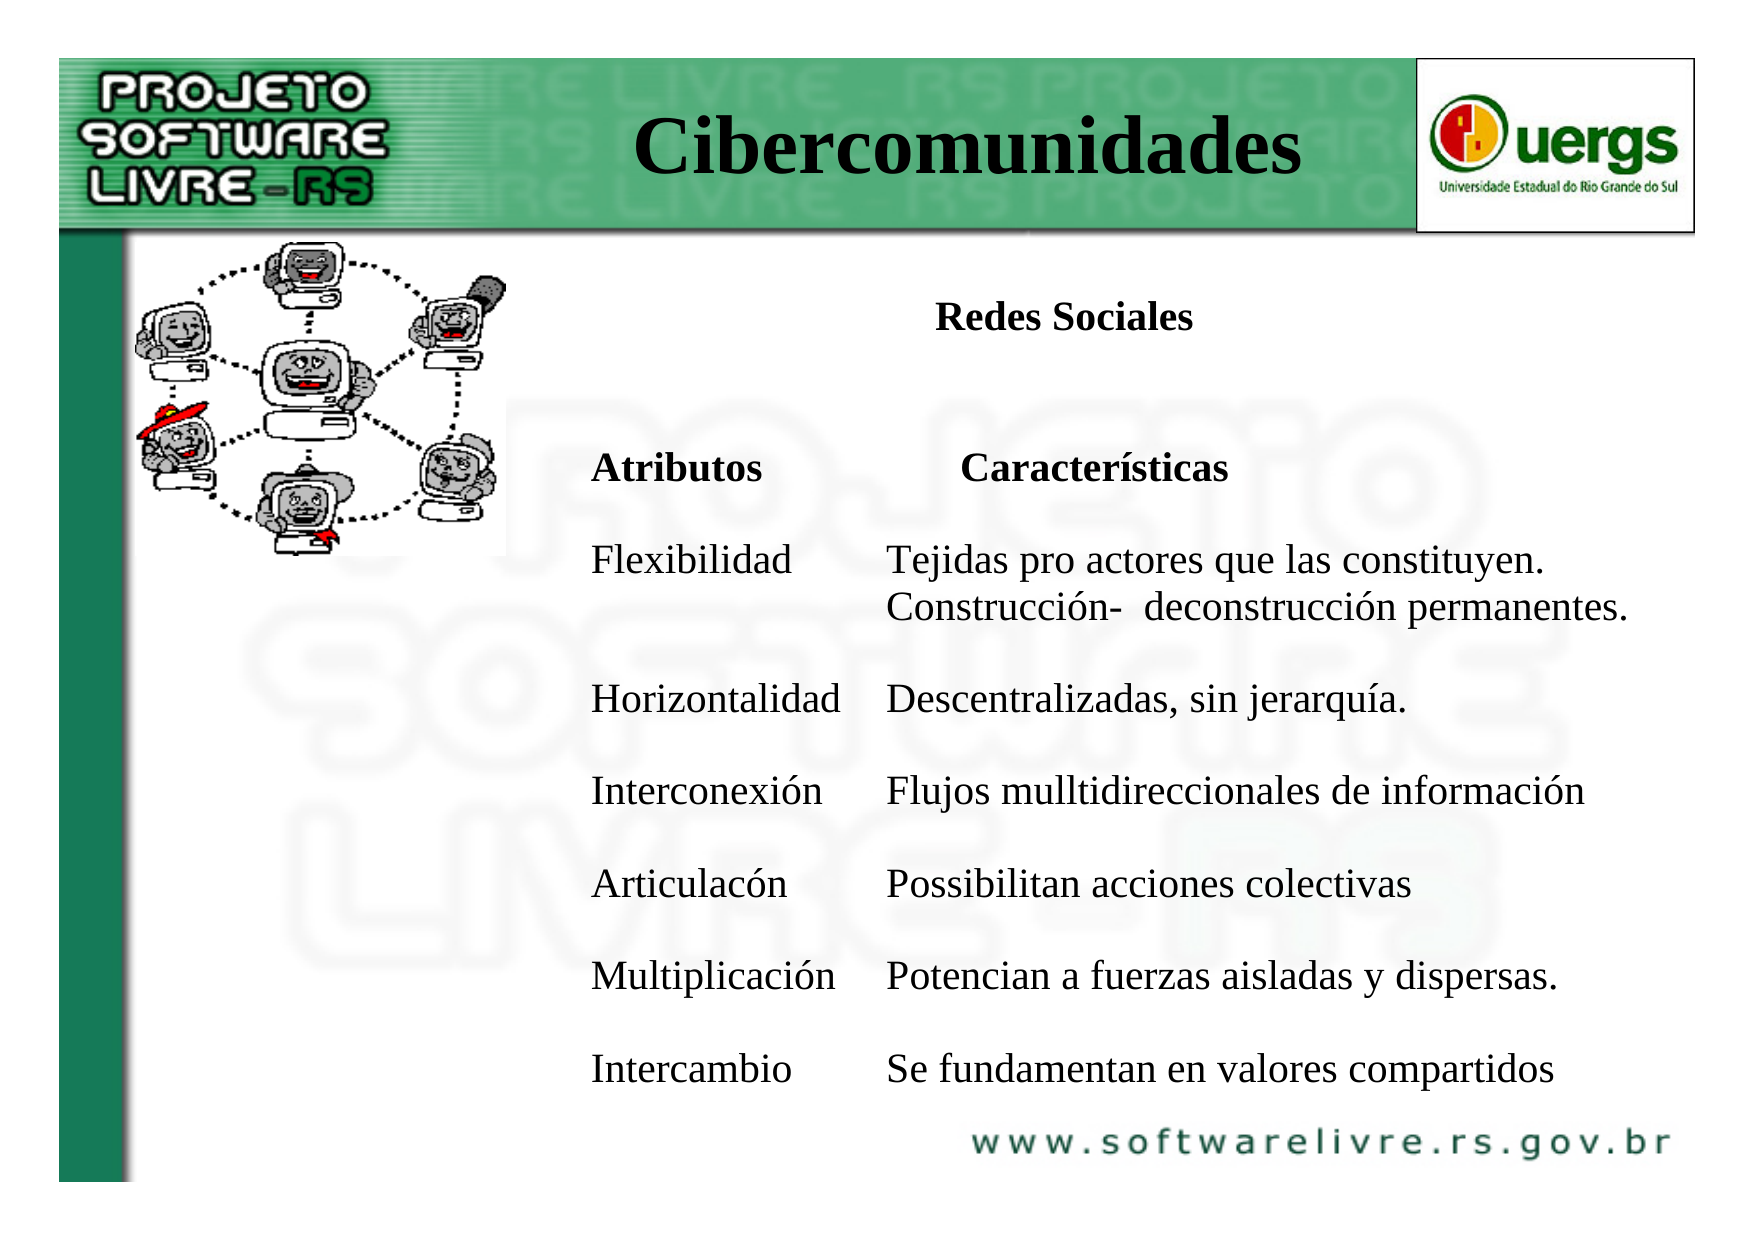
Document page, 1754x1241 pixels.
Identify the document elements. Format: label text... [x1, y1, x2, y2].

picture [59, 58, 1695, 1182]
text_box Atributos Características Flexibilidad Tejidas pro actores que las constituyen. Construcción- deconstrucción permanentes. Horizontalidad Descentralizadas, sin jerarquía. Interconexión Flujos mulltidireccionales de información Articulacón Possibilitan acciones colectivas Multiplicación Potencian a fuerzas aisladas y dispersas. Intercambio Se fundamentan en valores compartidos [590, 443, 1630, 1097]
text_box Cibercomunidades [632, 99, 1306, 196]
text_box Redes Sociales [935, 292, 1194, 341]
